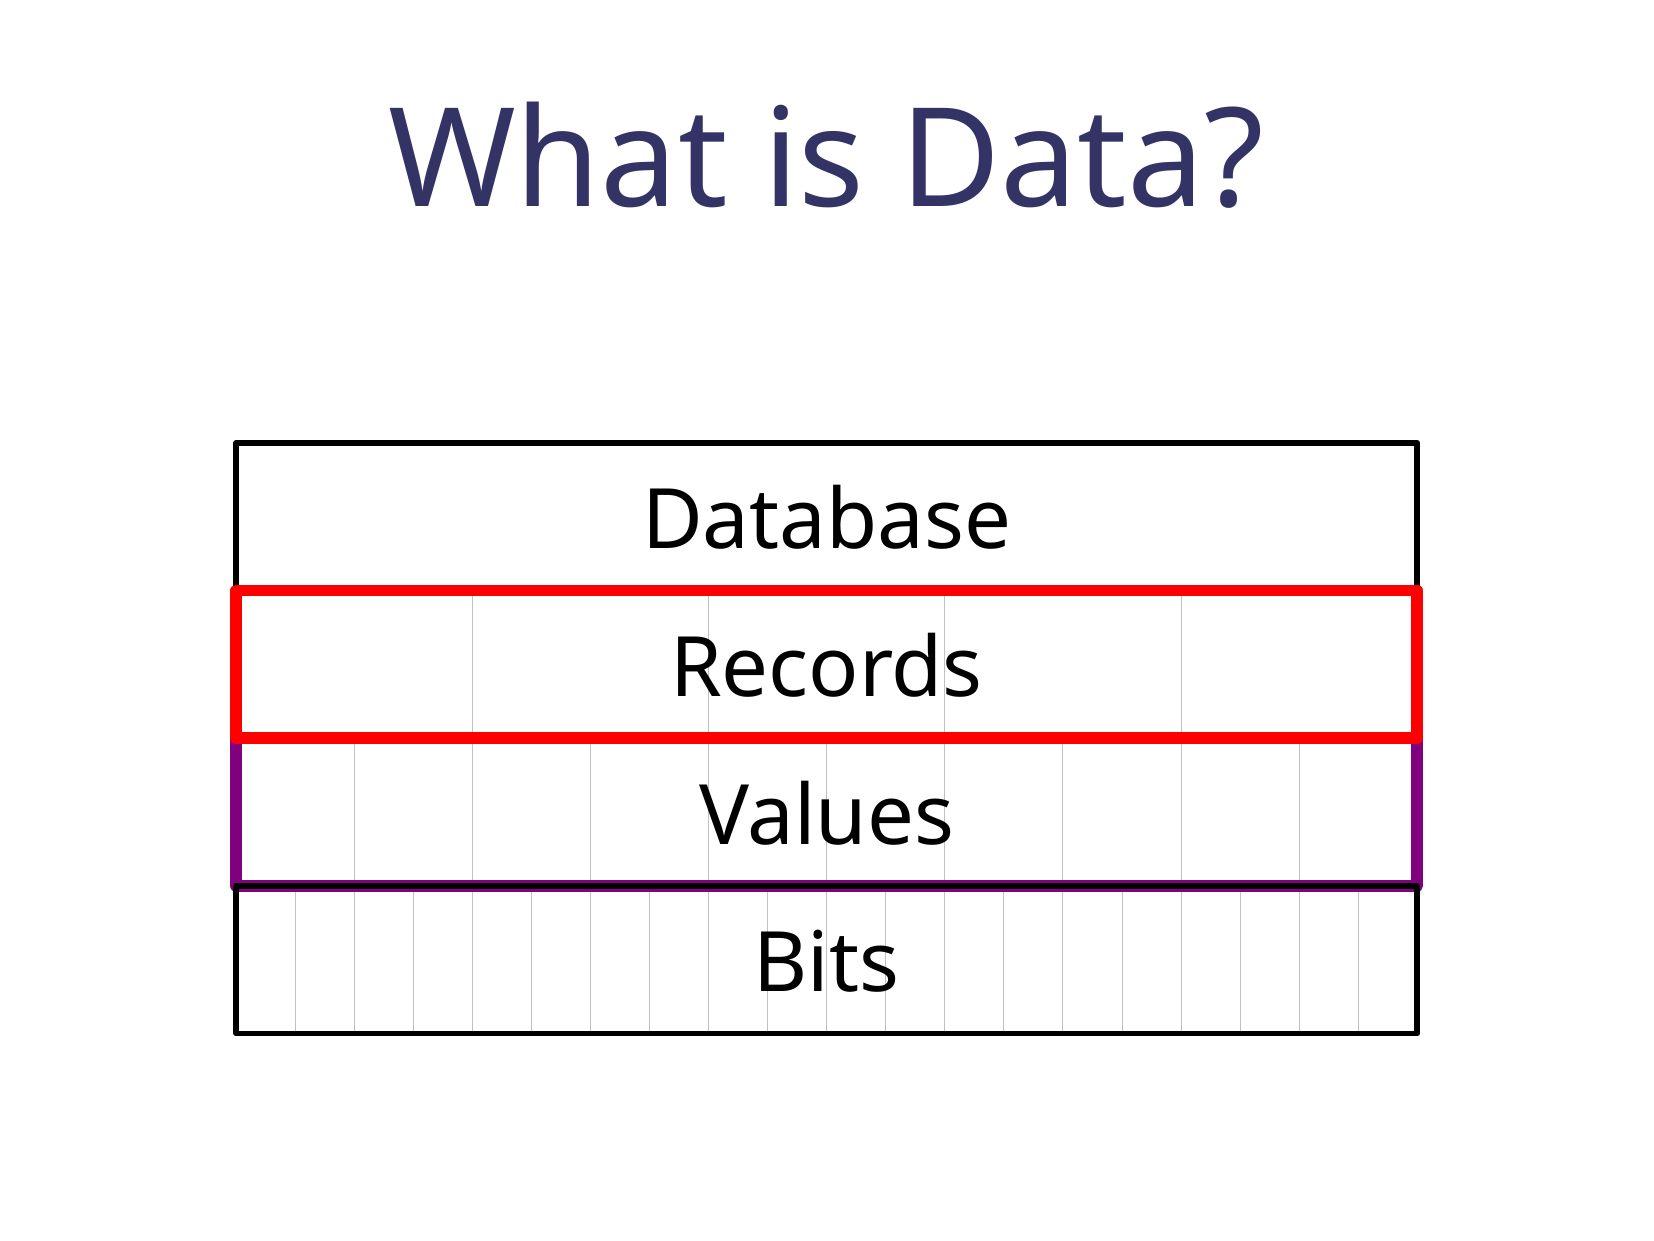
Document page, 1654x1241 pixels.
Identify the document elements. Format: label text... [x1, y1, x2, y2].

title What is Data? [82, 49, 1571, 257]
text_box Values [236, 739, 1418, 885]
text_box Bits [236, 885, 1418, 1034]
text_box Database [236, 442, 1418, 590]
text_box Records [236, 590, 1418, 739]
